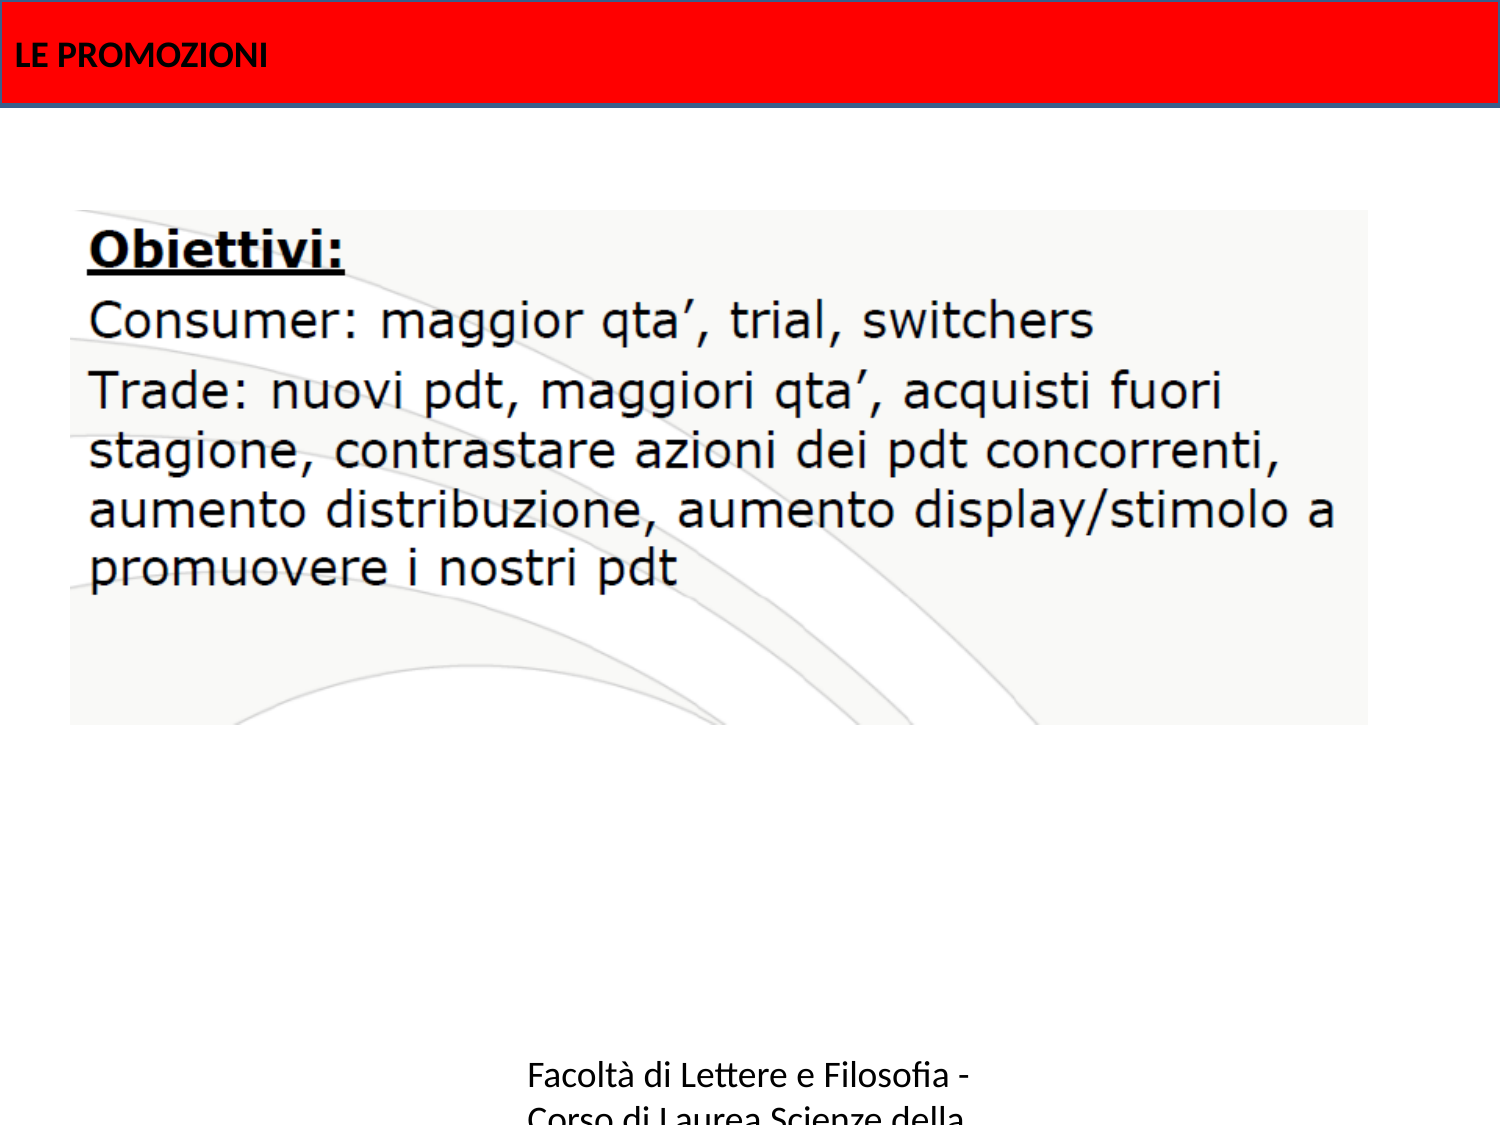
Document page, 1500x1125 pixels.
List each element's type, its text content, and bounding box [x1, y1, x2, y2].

text_box LE PROMOZIONI [0, 0, 1500, 106]
picture [70, 210, 1368, 725]
footer Facoltà di Lettere e Filosofia - Corso di Laurea Scienze della Comunicazione – Economia e Gestione dell’impresa Gianluca Gariuolo [512, 1042, 988, 1103]
